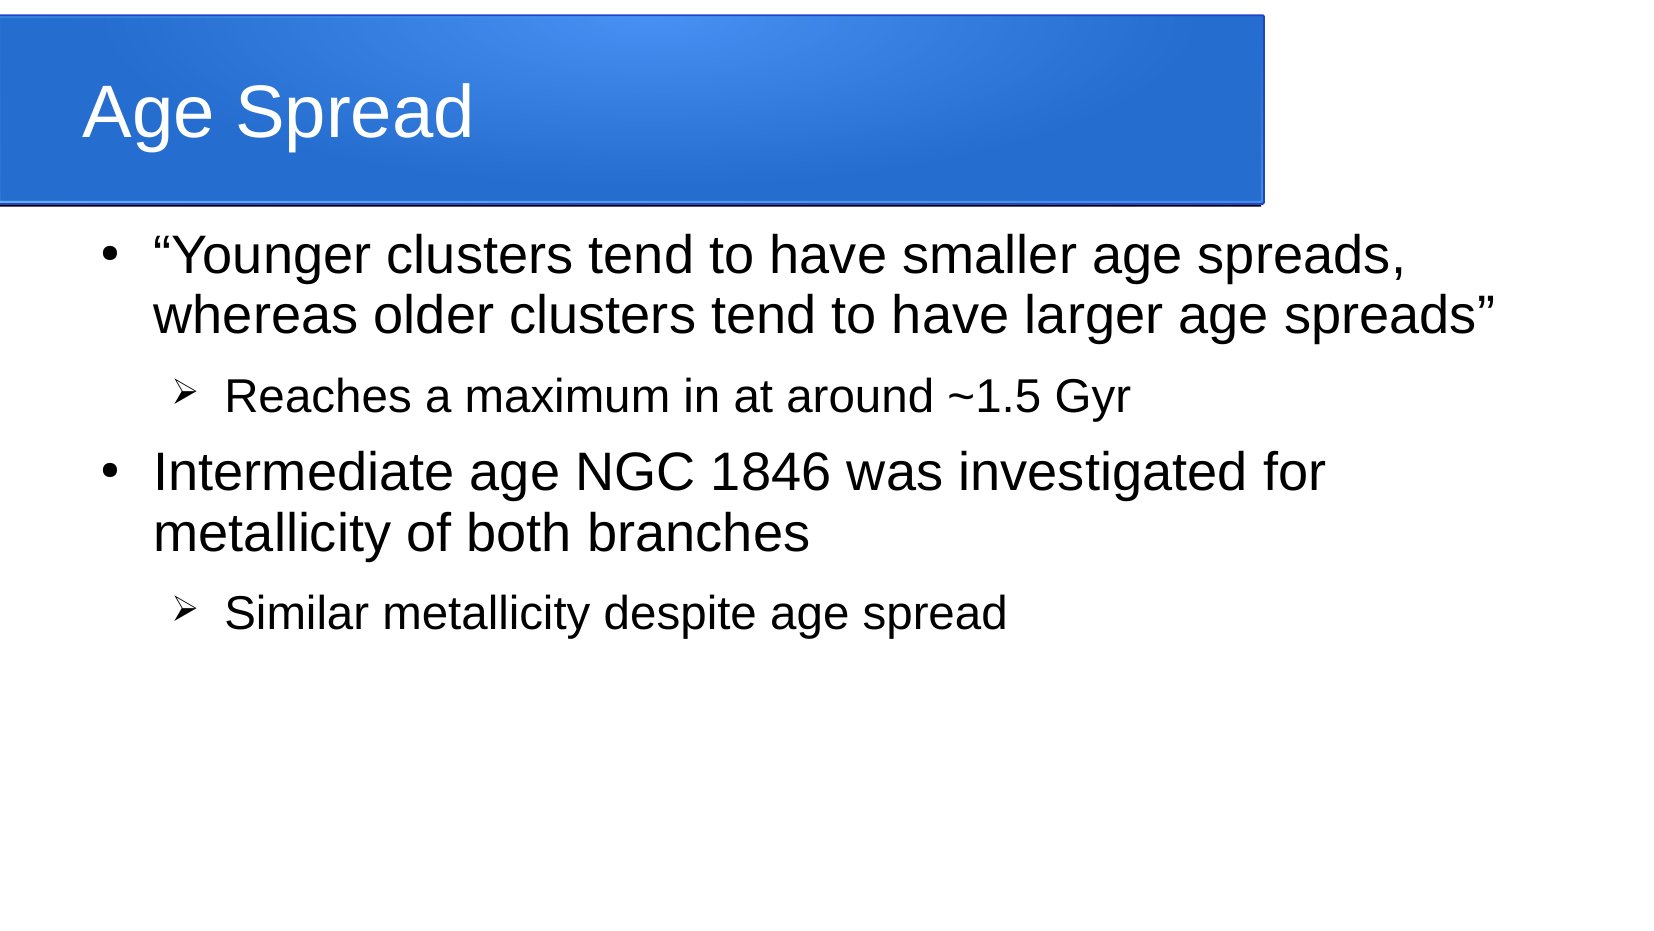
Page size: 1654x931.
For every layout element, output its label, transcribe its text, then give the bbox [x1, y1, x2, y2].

title Age Spread [82, 35, 1235, 189]
list “Younger clusters tend to have smaller age spreads, whereas older clusters tend to have larger age spreads” Reaches a maximum in at around ~1.5 Gyr Intermediate age NGC 1846 was investigated for metallicity of both branches Similar metallicity despite age spread [82, 224, 1571, 764]
